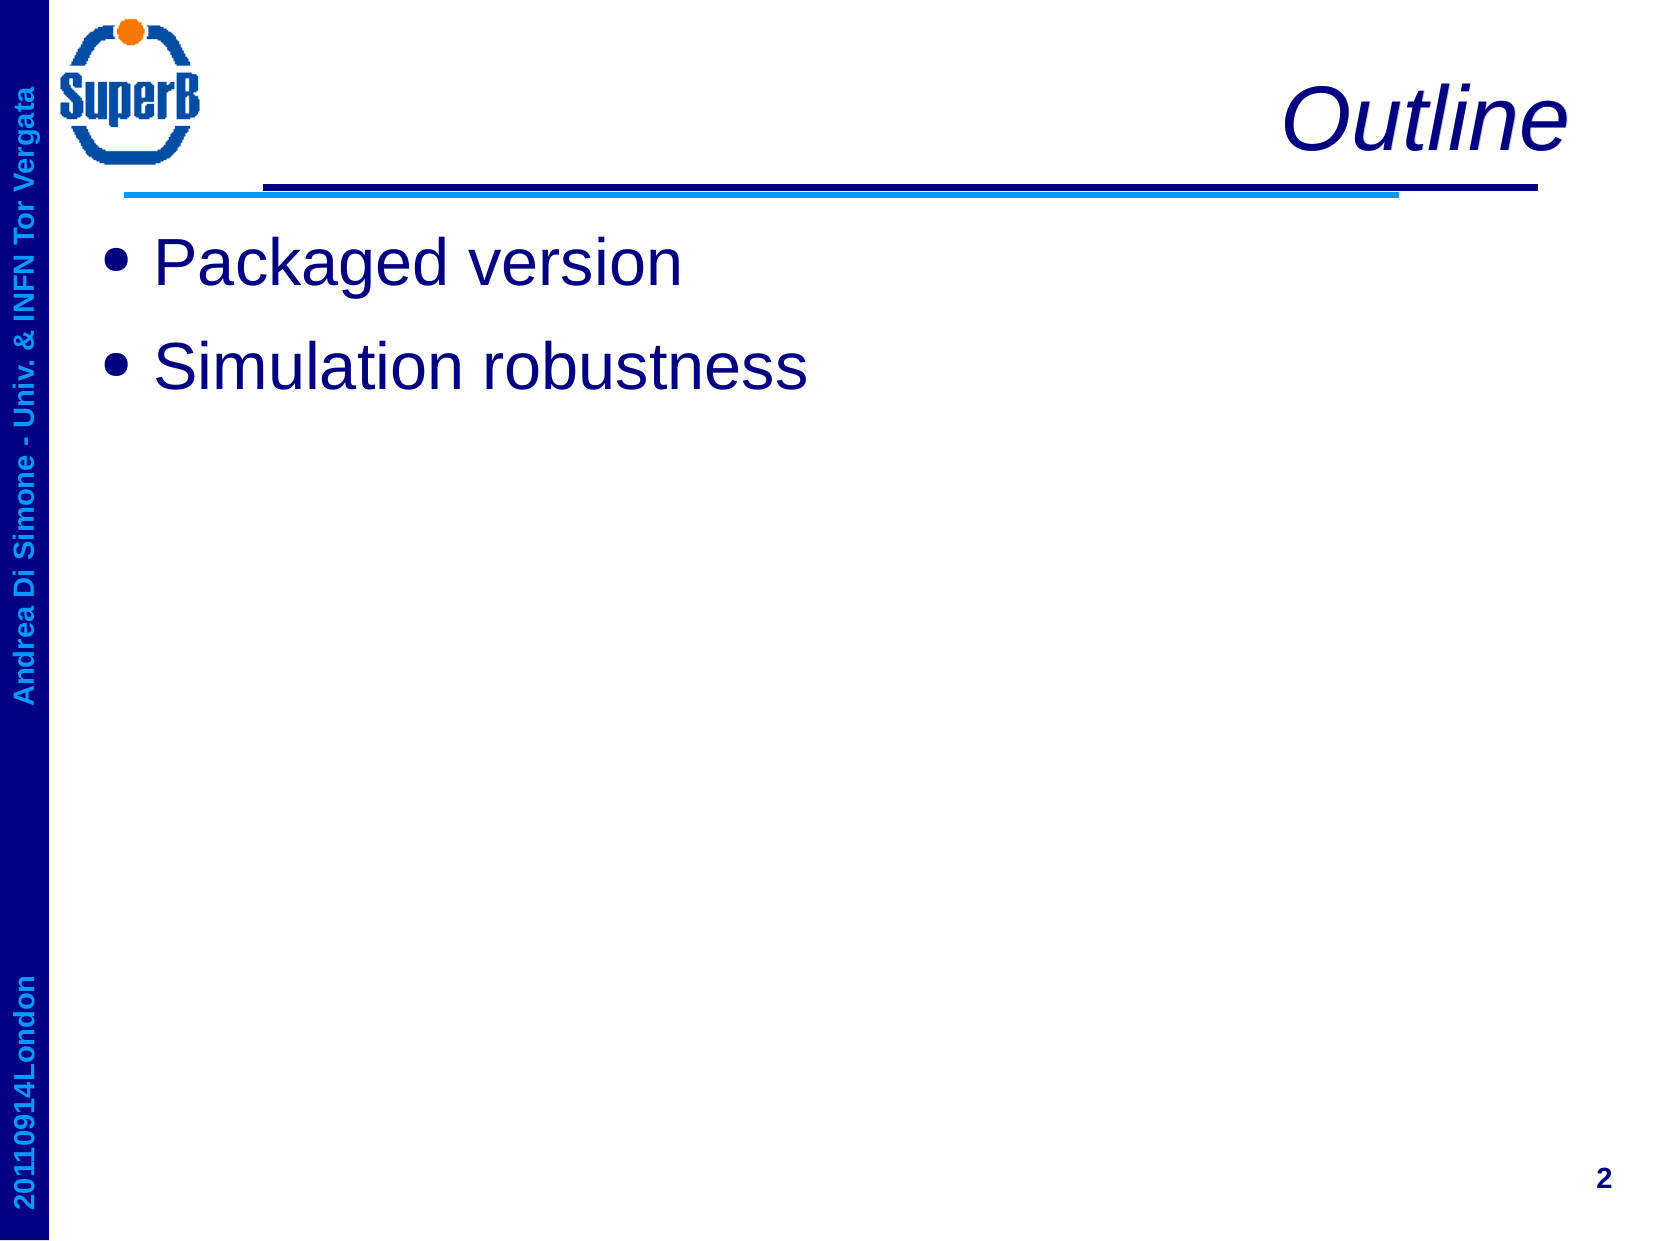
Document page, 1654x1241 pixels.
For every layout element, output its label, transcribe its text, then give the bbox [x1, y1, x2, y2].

list Packaged version Simulation robustness [82, 225, 1571, 1044]
picture [51, 16, 208, 170]
title Outline [82, 49, 1571, 188]
